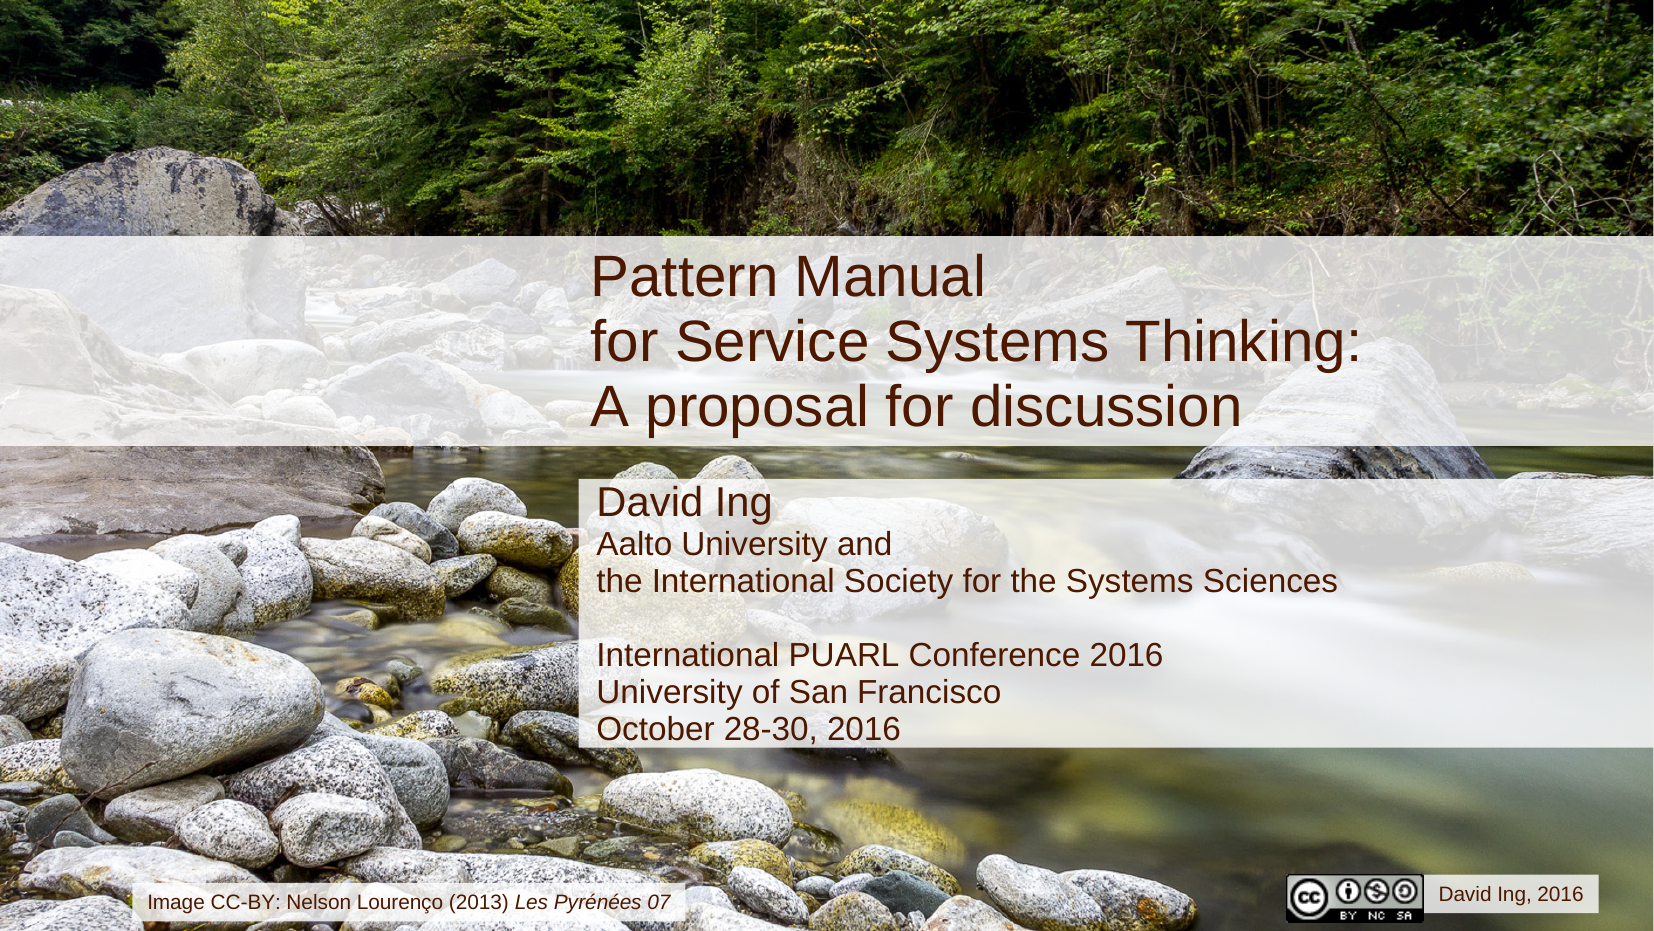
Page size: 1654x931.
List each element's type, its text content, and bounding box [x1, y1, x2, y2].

text_box David Ing, 2016 [1424, 874, 1599, 914]
picture [0, 0, 1654, 236]
list David Ing Aalto University and the International Society for the Systems Sciences International PUARL Conference 2016 University of San Francisco October 28-30, 2016 [578, 478, 1654, 748]
title Pattern Manual for Service Systems Thinking: A proposal for discussion [0, 236, 1654, 446]
picture [0, 446, 1654, 931]
